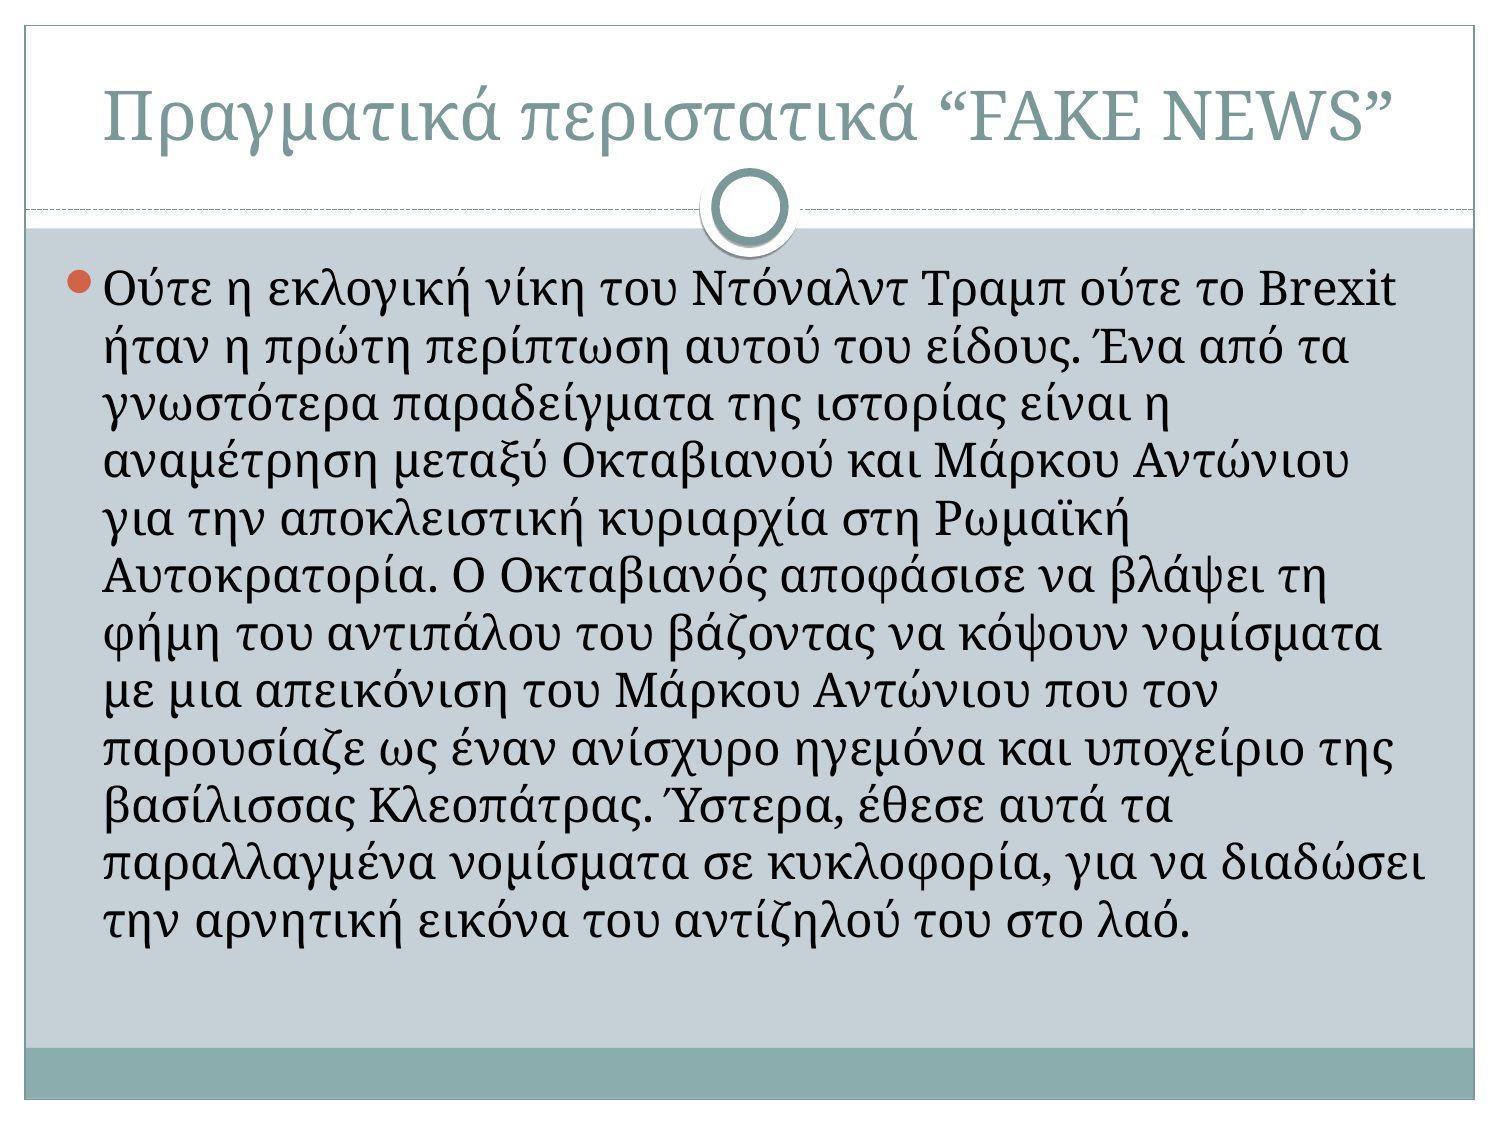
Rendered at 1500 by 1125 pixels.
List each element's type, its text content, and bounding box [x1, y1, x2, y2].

list Ούτε η εκλογική νίκη του Ντόναλντ Τραμπ ούτε το Brexit ήταν η πρώτη περίπτωση αυτού του είδους. Ένα από τα γνωστότερα παραδείγματα της ιστορίας είναι η αναμέτρηση μεταξύ Οκταβιανού και Μάρκου Αντώνιου για την αποκλειστική κυριαρχία στη Ρωμαϊκή Αυτοκρατορία. Ο Οκταβιανός αποφάσισε να βλάψει τη φήμη του αντιπάλου του βάζοντας να κόψουν νομίσματα με μια απεικόνιση του Μάρκου Αντώνιου που τον παρουσίαζε ως έναν ανίσχυρο ηγεμόνα και υποχείριο της βασίλισσας Κλεοπάτρας. Ύστερα, έθεσε αυτά τα παραλλαγμένα νομίσματα σε κυκλοφορία, για να διαδώσει την αρνητική εικόνα του αντίζηλού του στο λαό. [49, 250, 1445, 1001]
title Πραγματικά περιστατικά “FAKE NEWS” [49, 37, 1450, 162]
